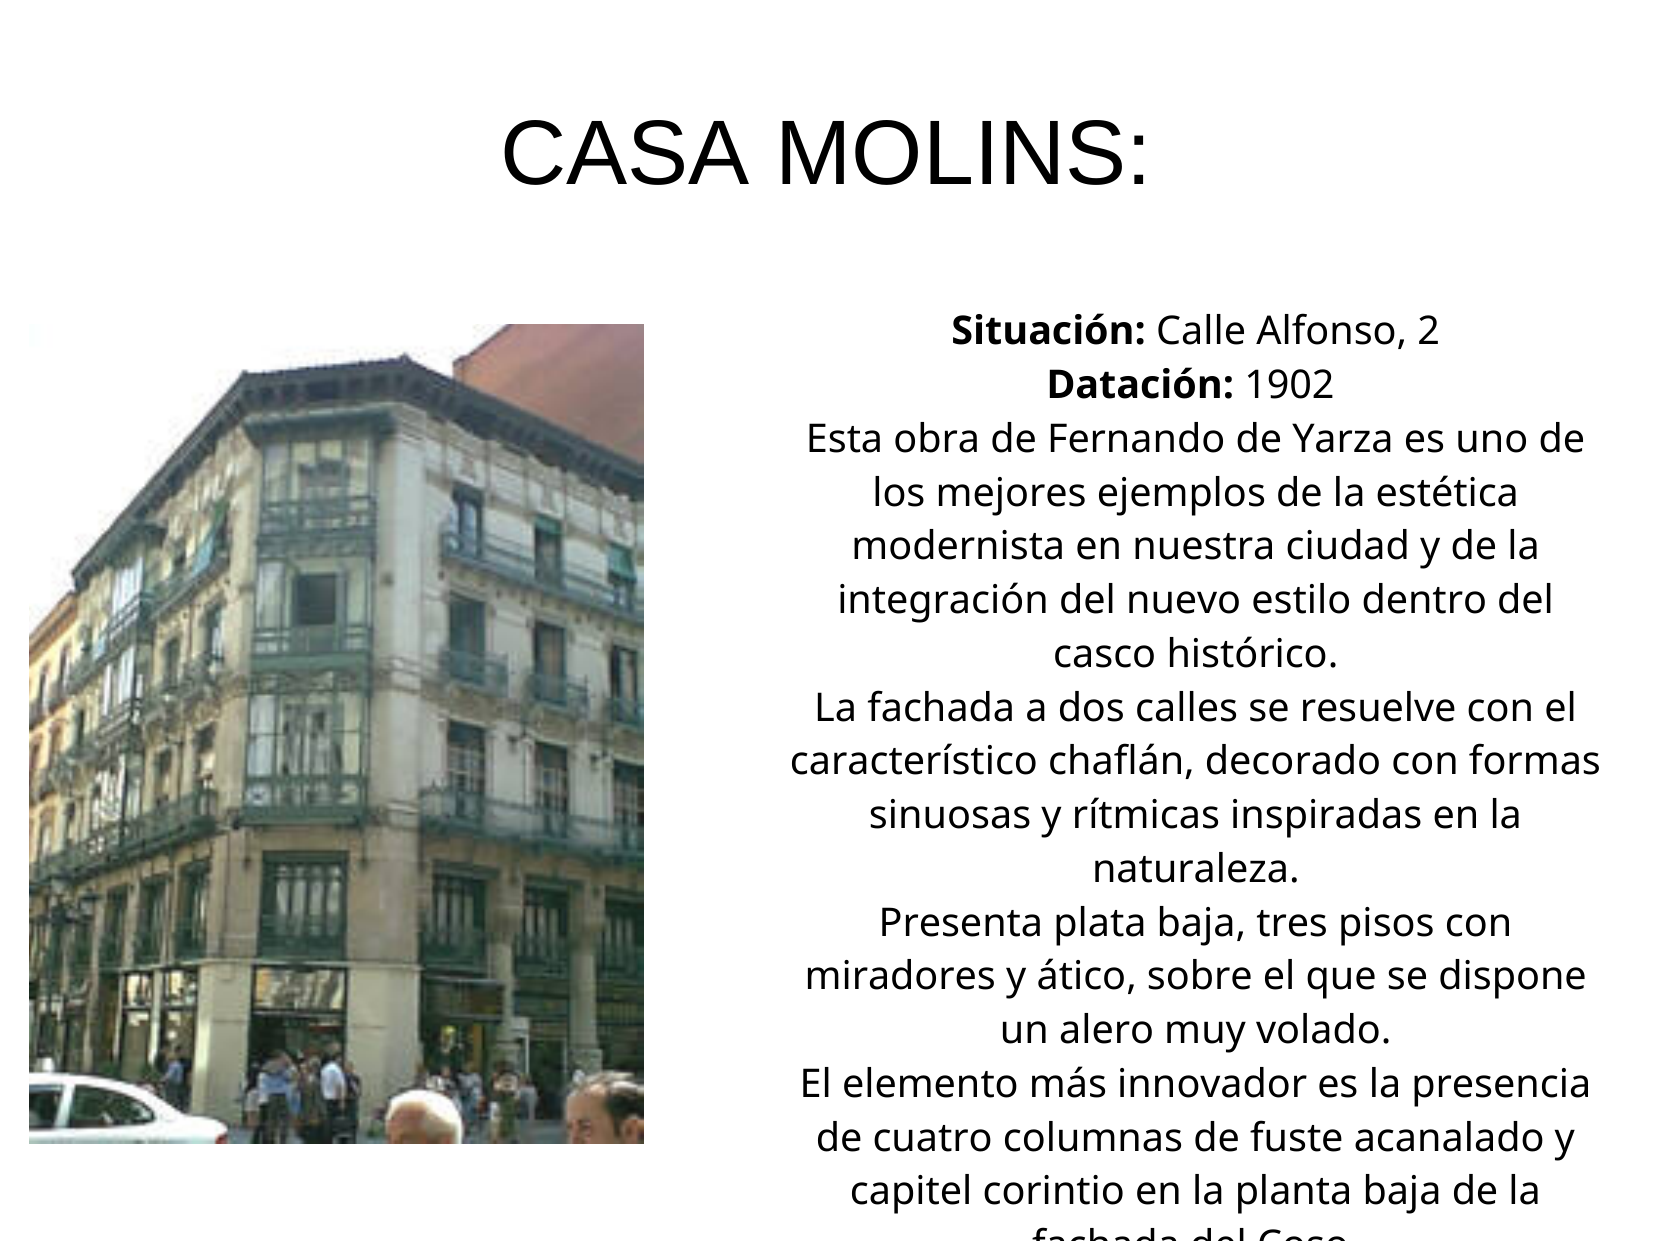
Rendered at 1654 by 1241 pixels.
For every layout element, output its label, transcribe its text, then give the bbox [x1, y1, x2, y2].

title CASA MOLINS: [82, 49, 1571, 257]
picture [29, 324, 644, 1144]
text_box Situación: Calle Alfonso, 2 Datación: 1902 Esta obra de Fernando de Yarza es uno de los mejores ejemplos de la estética modernista en nuestra ciudad y de la integración del nuevo estilo dentro del casco histórico. La fachada a dos calles se resuelve con el característico chaflán, decorado con formas sinuosas y rítmicas inspiradas en la naturaleza. Presenta plata baja, tres pisos con miradores y ático, sobre el que se dispone un alero muy volado. El elemento más innovador es la presencia de cuatro columnas de fuste acanalado y capitel corintio en la planta baja de la fachada del Coso. [767, 295, 1625, 1211]
